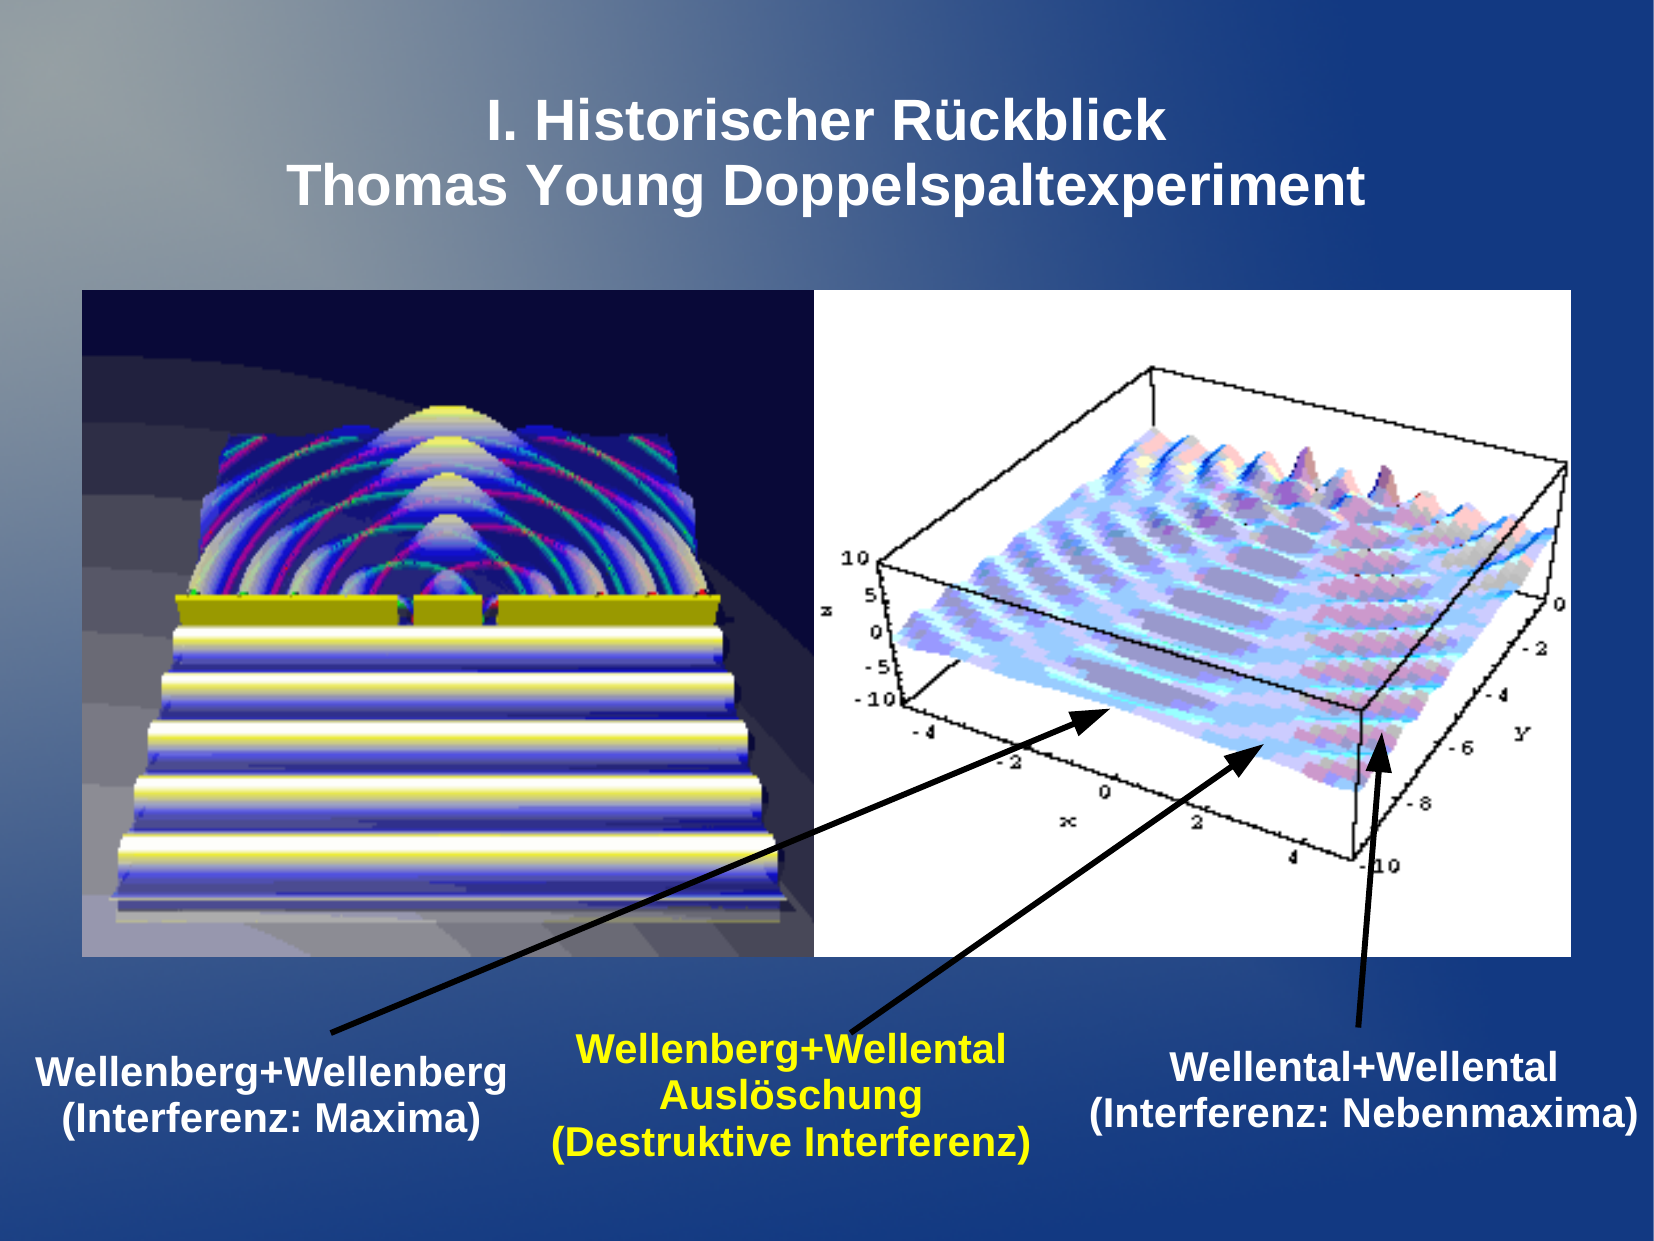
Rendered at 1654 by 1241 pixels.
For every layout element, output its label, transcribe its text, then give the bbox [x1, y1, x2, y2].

text_box Wellenberg+Wellenberg (Interferenz: Maxima) [64, 1032, 479, 1158]
text_box Wellental+Wellental (Interferenz: Nebenmaxima) [1157, 1027, 1571, 1152]
text_box Wellenberg+Wellental Auslöschung (Destruktive Interferenz) [584, 1032, 999, 1158]
picture [0, 0, 1654, 1241]
title I. Historischer Rückblick Thomas Young Doppelspaltexperiment [82, 49, 1571, 257]
